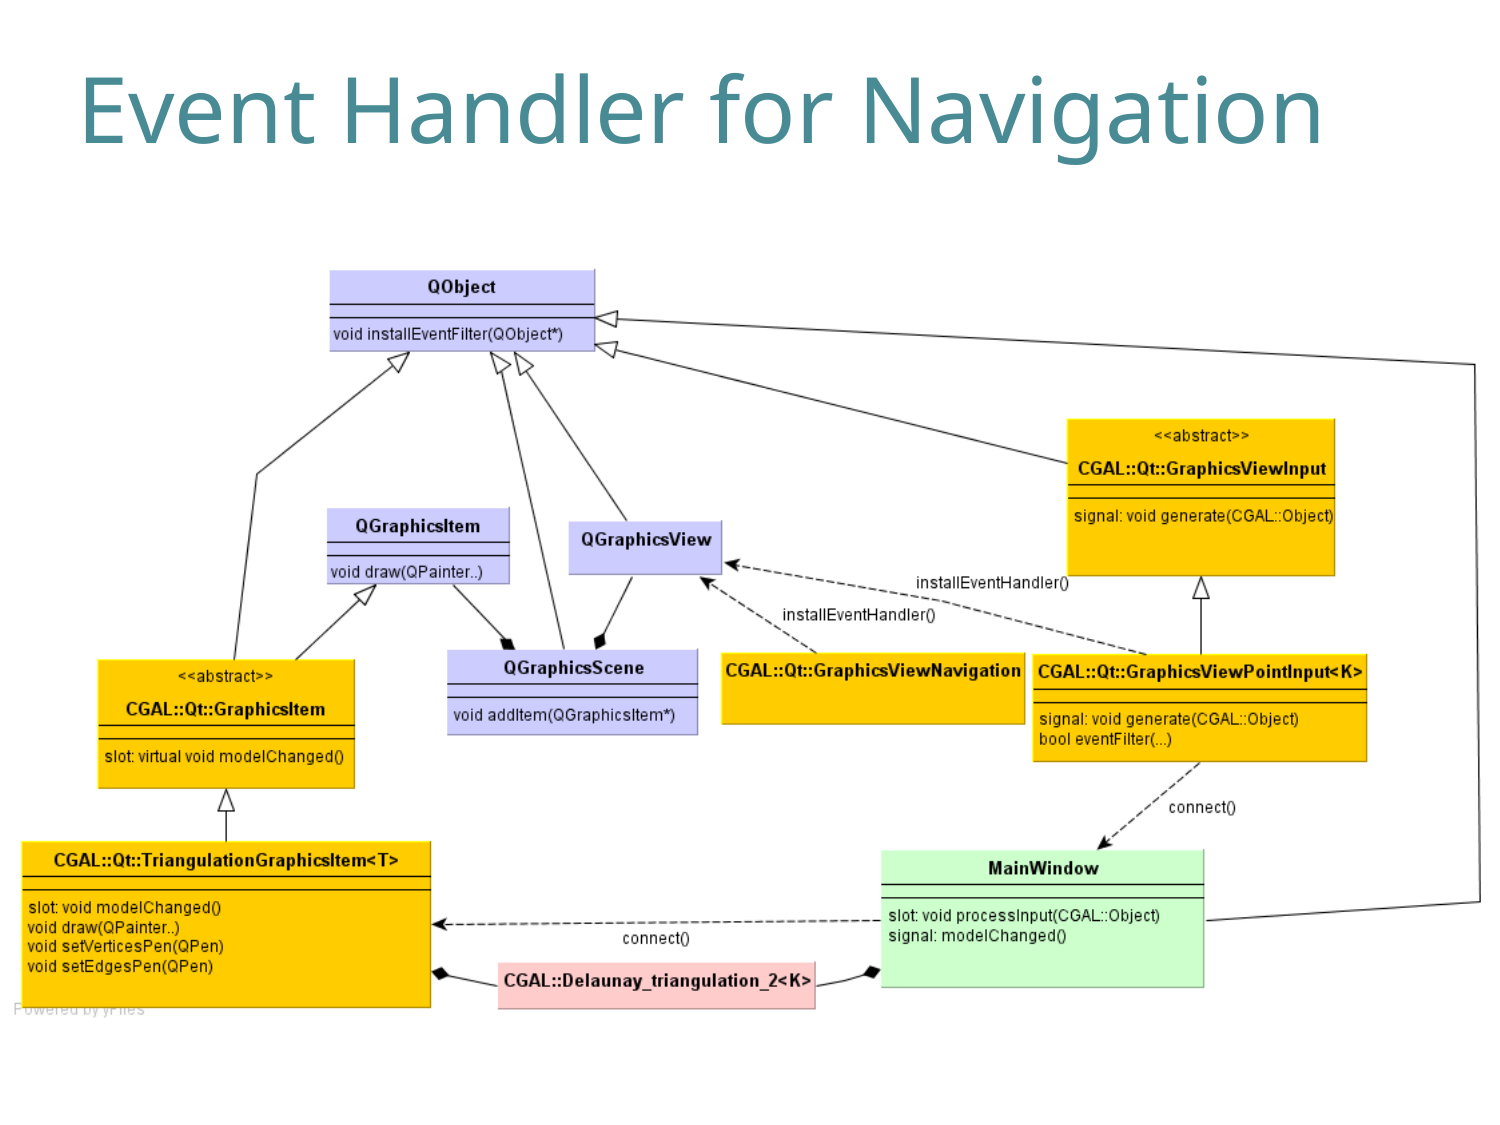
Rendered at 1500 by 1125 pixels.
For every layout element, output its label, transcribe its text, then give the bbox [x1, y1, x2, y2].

picture [0, 249, 1500, 1031]
title Event Handler for Navigation [62, 37, 1479, 225]
